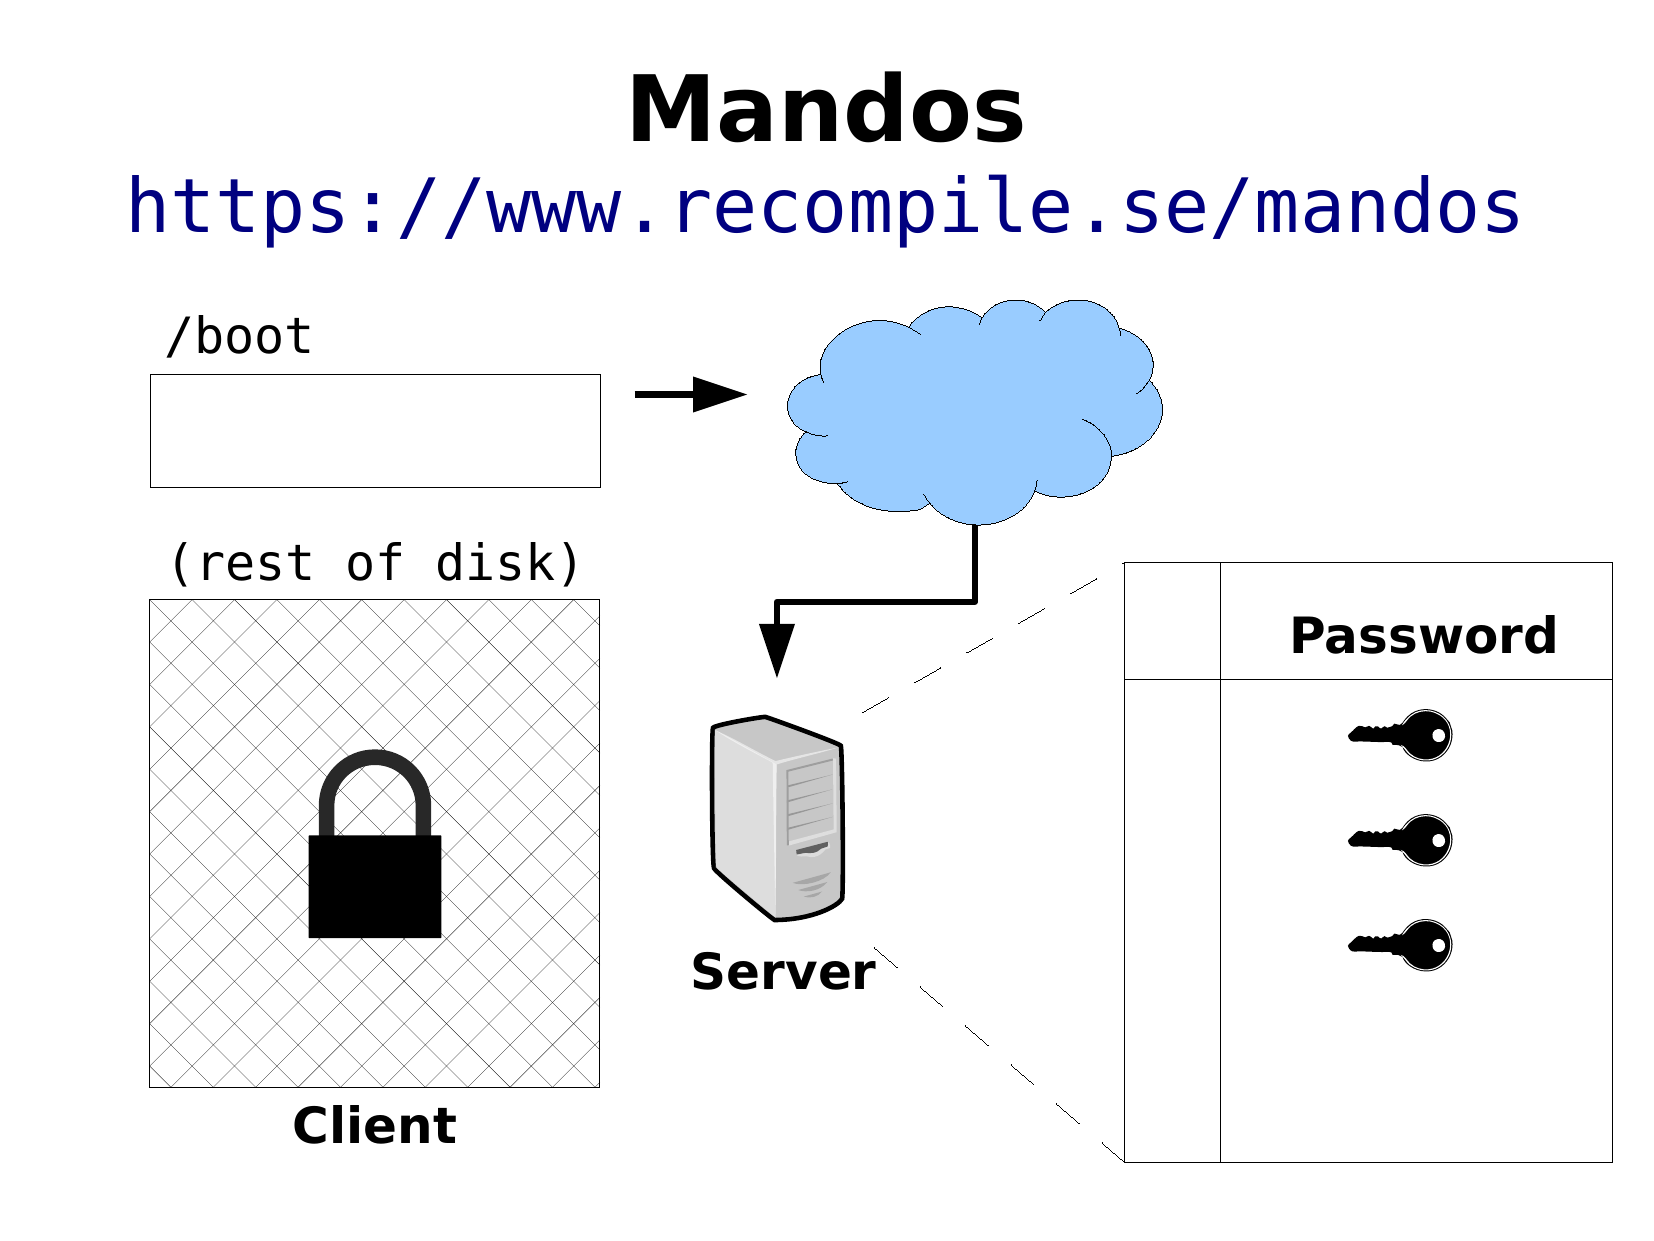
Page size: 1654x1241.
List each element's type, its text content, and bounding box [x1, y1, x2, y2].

title Mandos https://www.recompile.se/mandos [82, 49, 1571, 257]
text_box [787, 300, 1163, 526]
text_box /boot [150, 300, 330, 374]
picture [1312, 900, 1497, 998]
text_box Client [277, 1089, 473, 1163]
text_box [150, 374, 601, 488]
picture [257, 726, 493, 961]
picture [1312, 690, 1497, 788]
picture [1312, 795, 1497, 893]
text_box Server [676, 935, 892, 1009]
text_box [1124, 562, 1613, 1163]
picture [672, 678, 882, 974]
text_box [149, 599, 600, 1088]
text_box (rest of disk) [150, 526, 600, 638]
text_box Password [1275, 600, 1575, 674]
